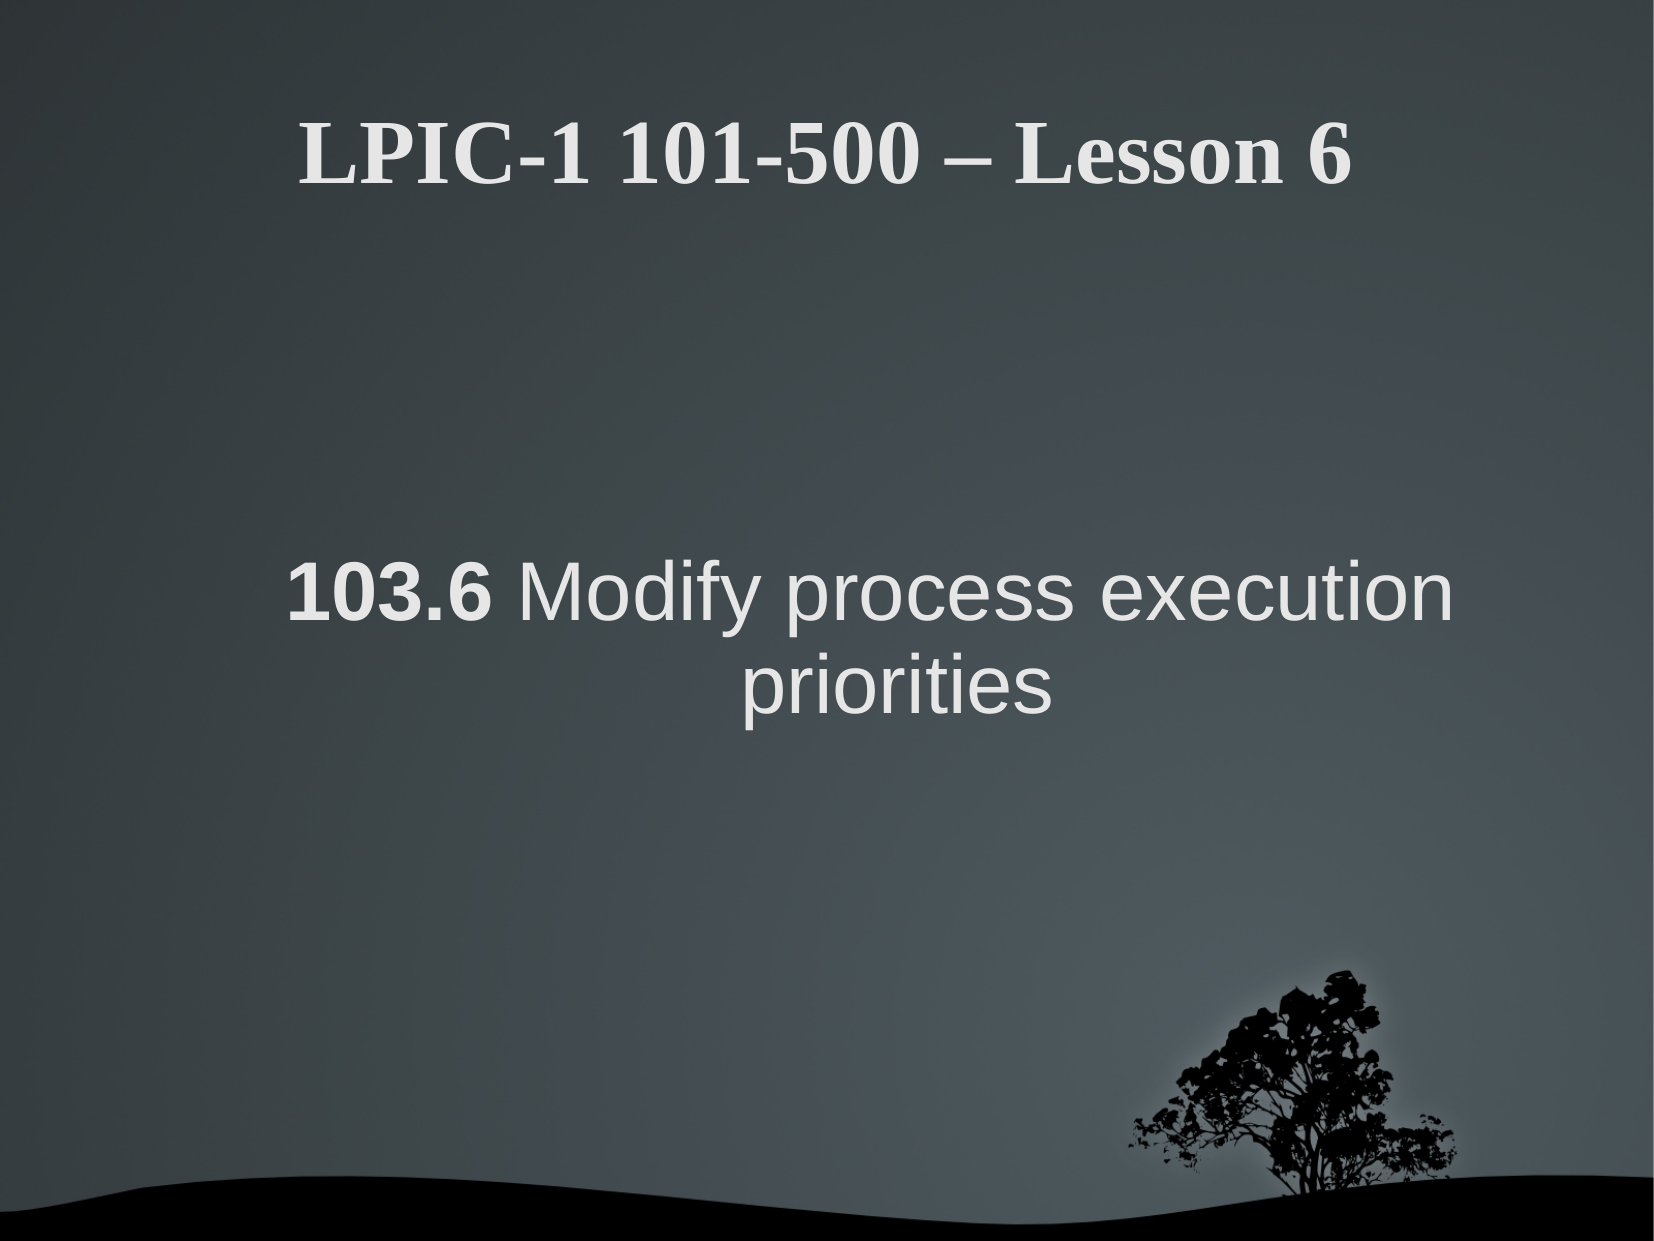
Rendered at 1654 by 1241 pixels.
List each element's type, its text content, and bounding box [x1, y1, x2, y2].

title LPIC-1 101-500 – Lesson 6 [82, 49, 1571, 257]
picture [0, 0, 1654, 1241]
list 103.6 Modify process execution priorities [82, 290, 1571, 1109]
